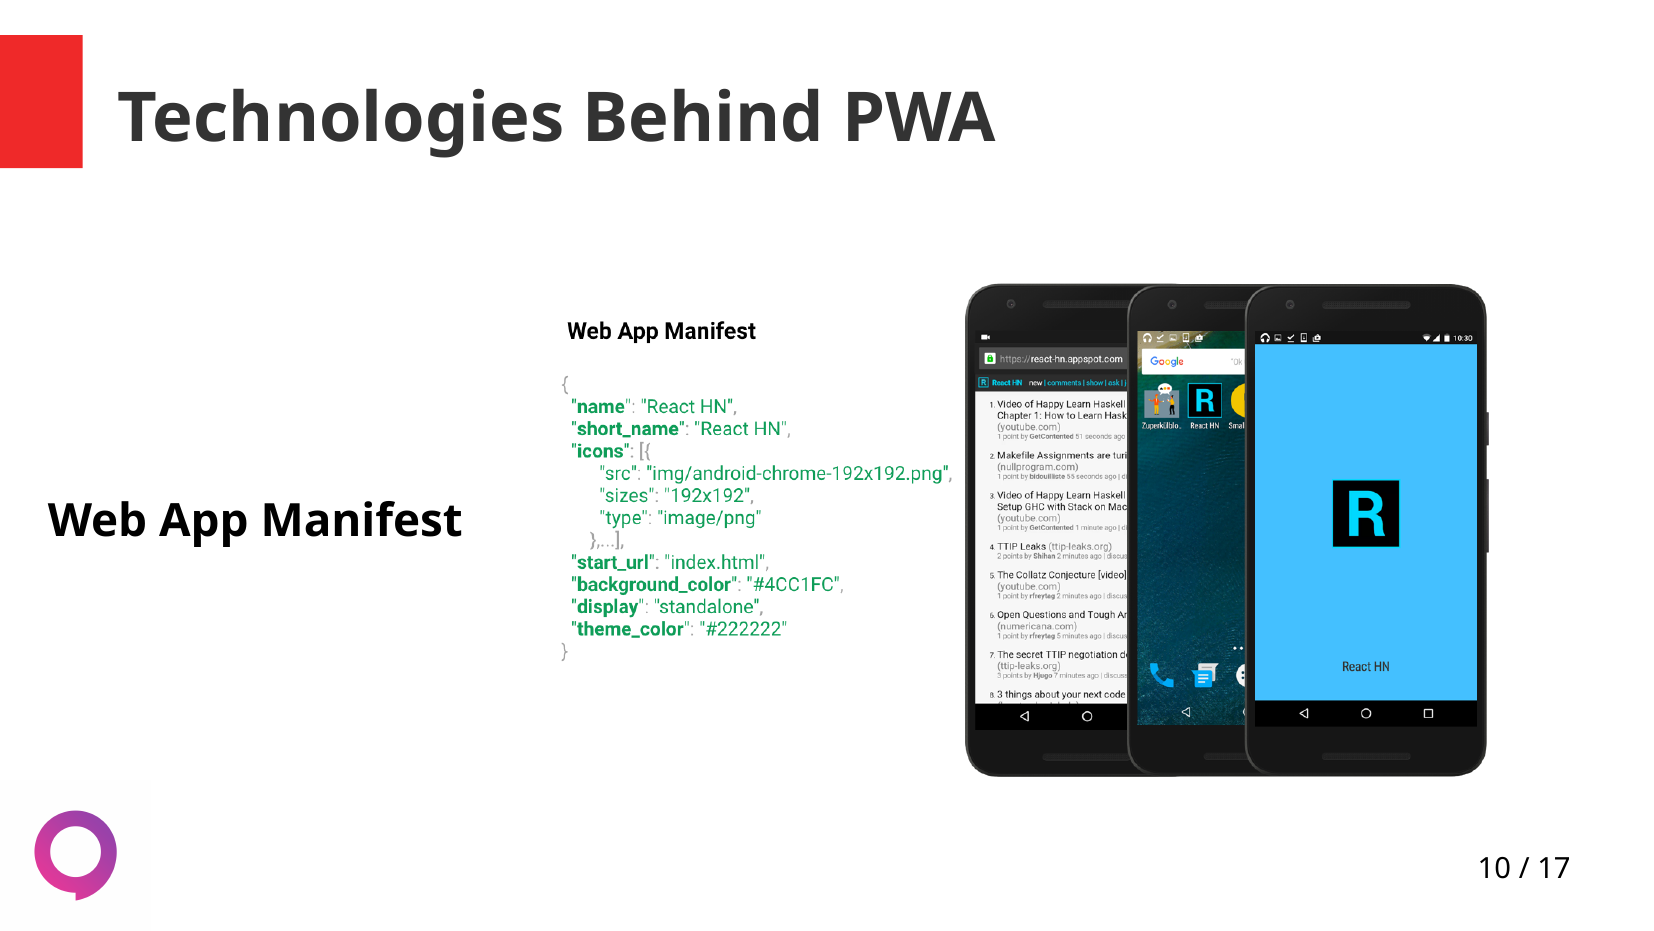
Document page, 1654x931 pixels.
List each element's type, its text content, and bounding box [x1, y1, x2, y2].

text_box Web App Manifest [33, 480, 549, 620]
picture [0, 780, 151, 931]
picture [529, 254, 1508, 806]
title Technologies Behind PWA [117, 36, 1571, 193]
